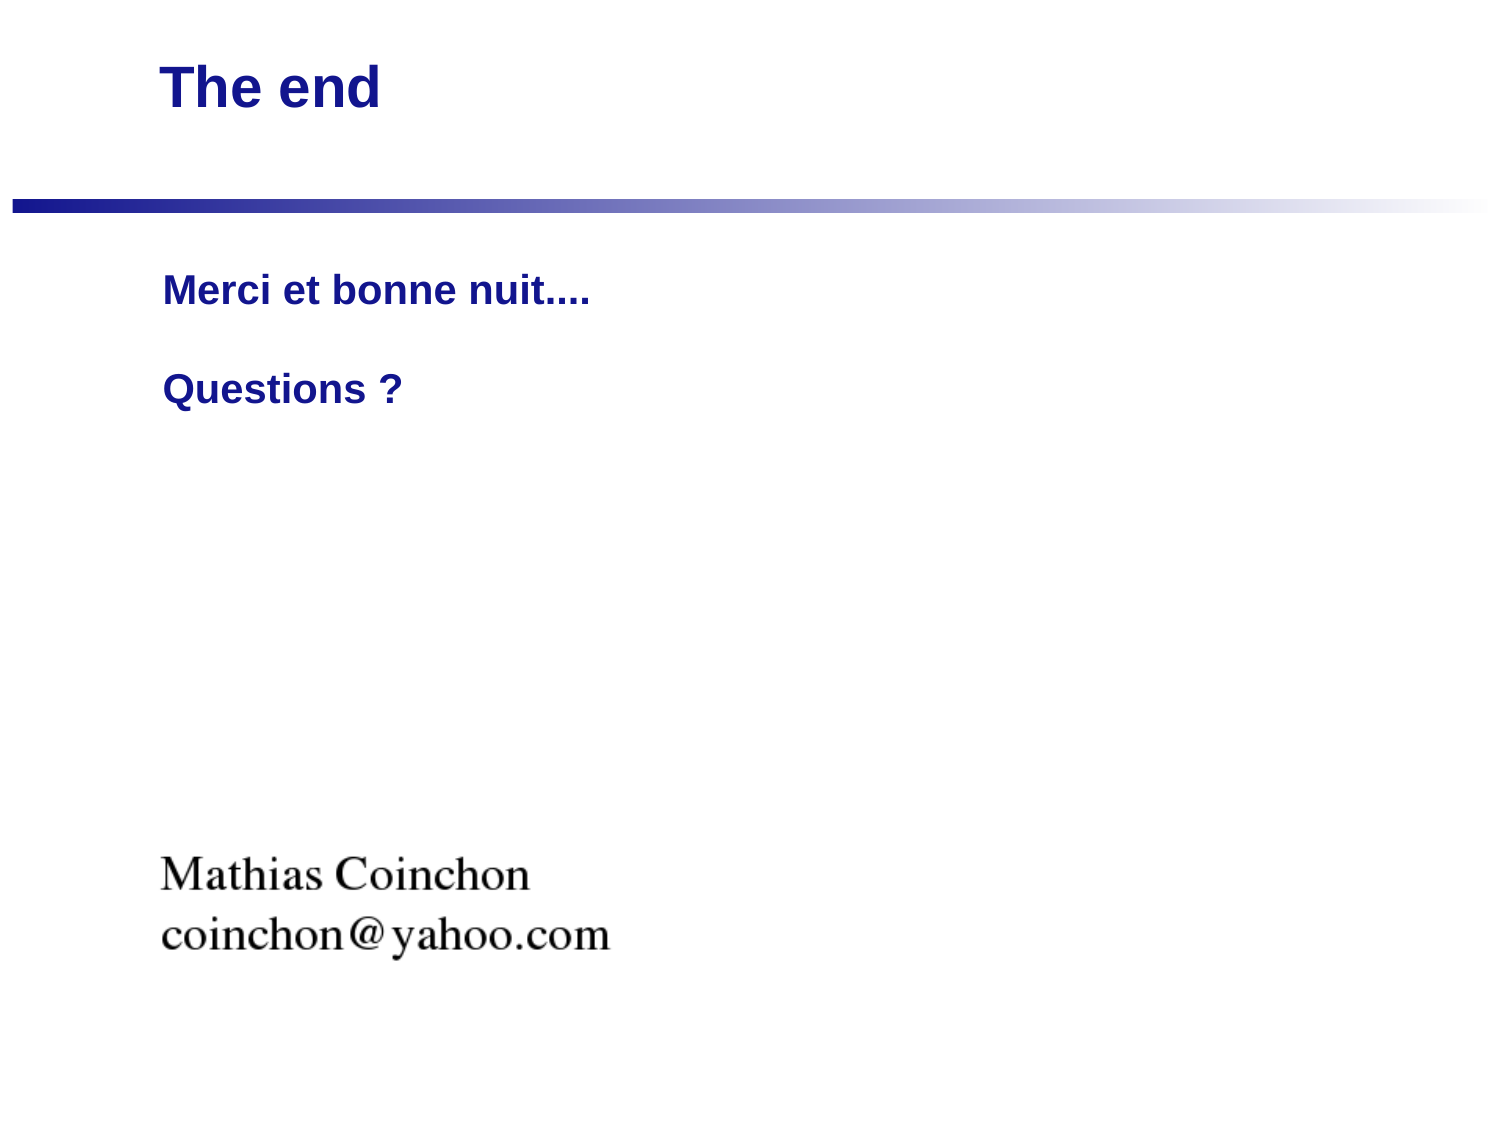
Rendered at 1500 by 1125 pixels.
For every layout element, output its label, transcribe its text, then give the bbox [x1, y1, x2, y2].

title The end [159, 7, 1385, 168]
picture [147, 835, 631, 975]
list Merci et bonne nuit.... Questions ? [162, 267, 1388, 879]
